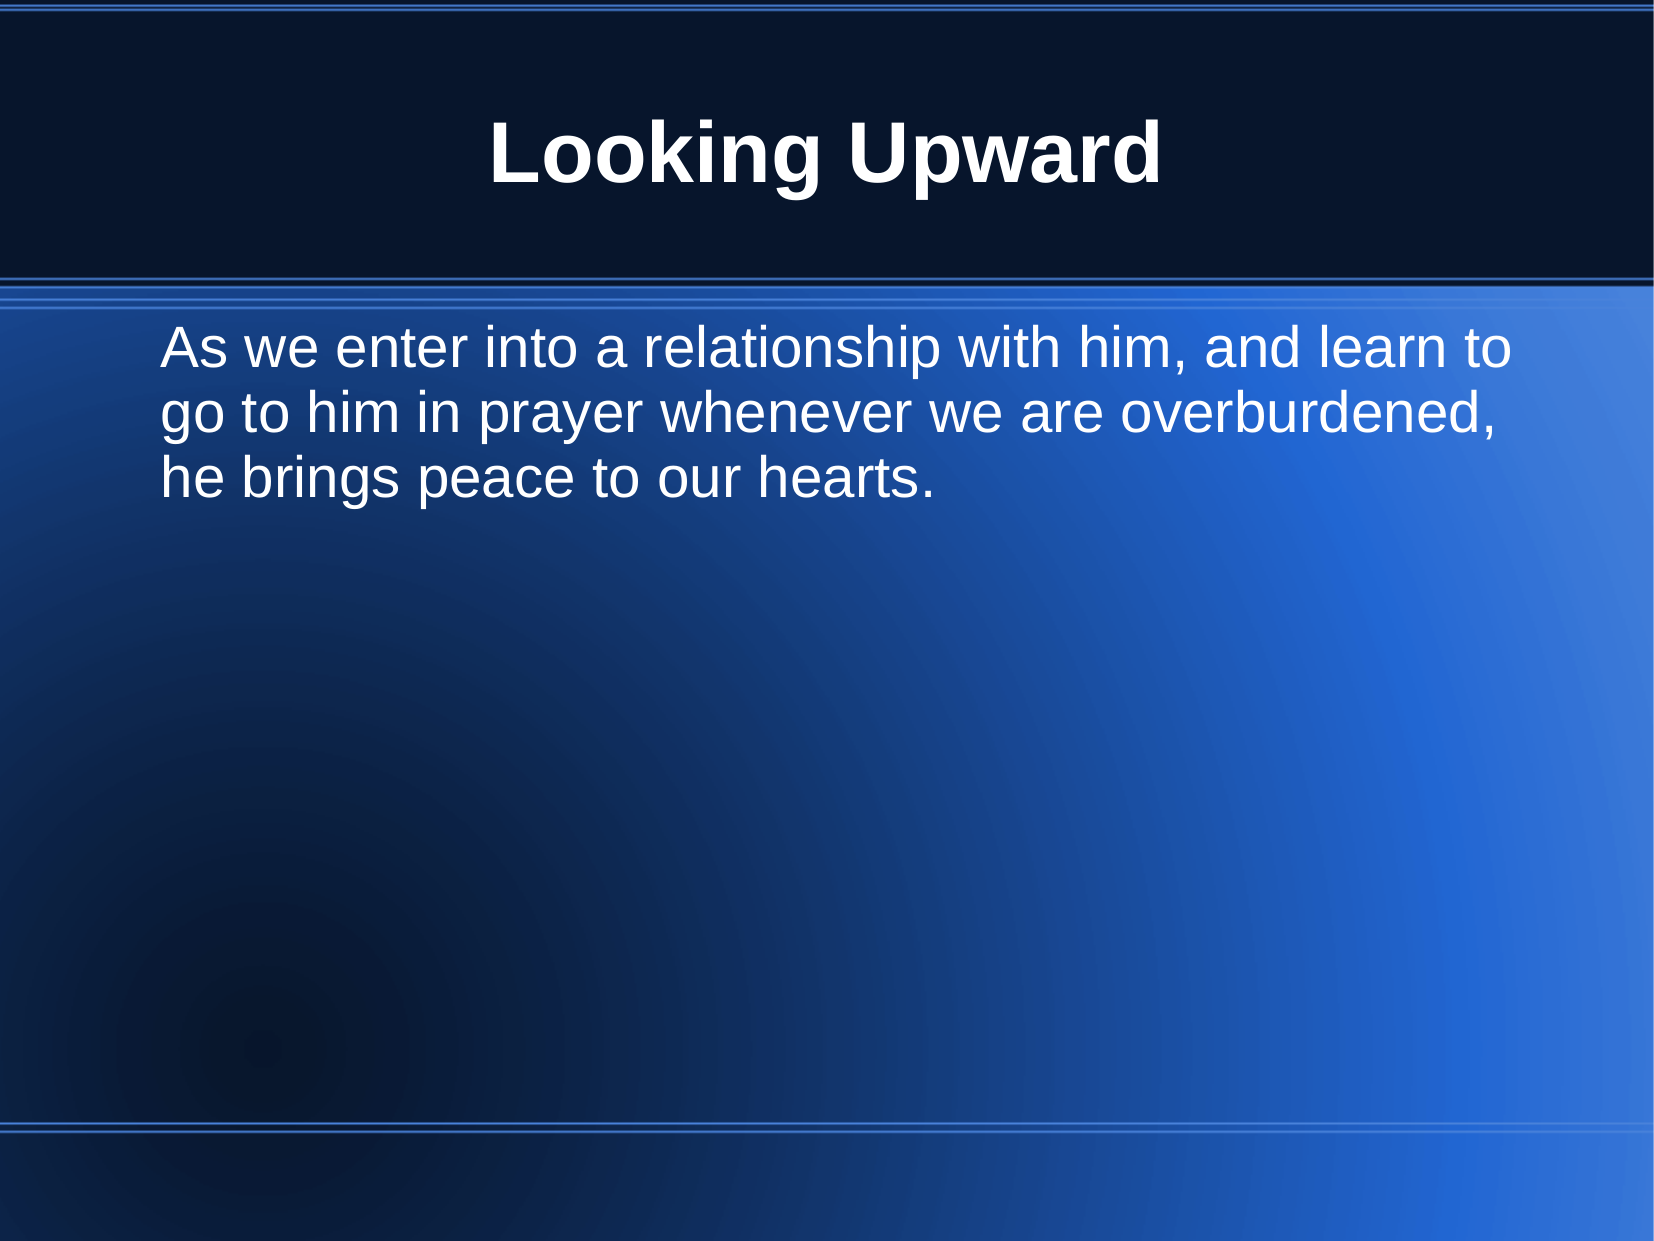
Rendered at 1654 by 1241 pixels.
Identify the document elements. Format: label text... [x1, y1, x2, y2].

list As we enter into a relationship with him, and learn to go to him in prayer whenever we are overburdened, he brings peace to our hearts. [90, 315, 1579, 1017]
title Looking Upward [82, 49, 1571, 257]
picture [0, 0, 1654, 1241]
